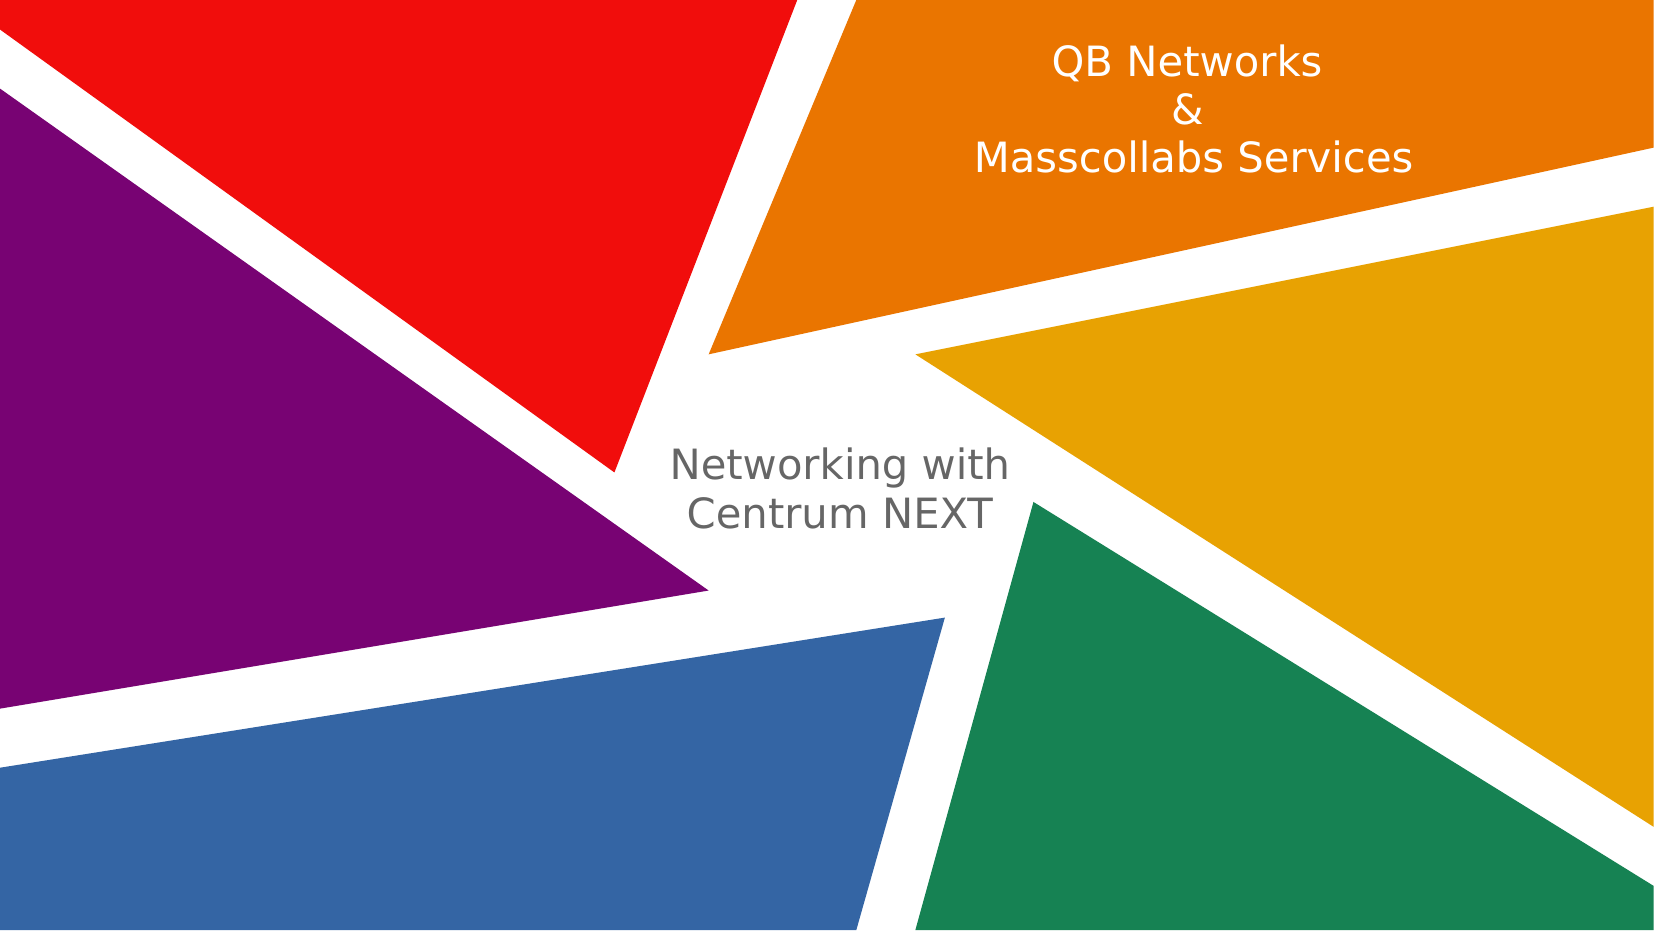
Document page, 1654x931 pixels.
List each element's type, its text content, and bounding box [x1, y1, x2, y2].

title QB Networks & Masscollabs Services [862, 32, 1526, 188]
subtitle Networking with Centrum NEXT [629, 337, 1051, 642]
